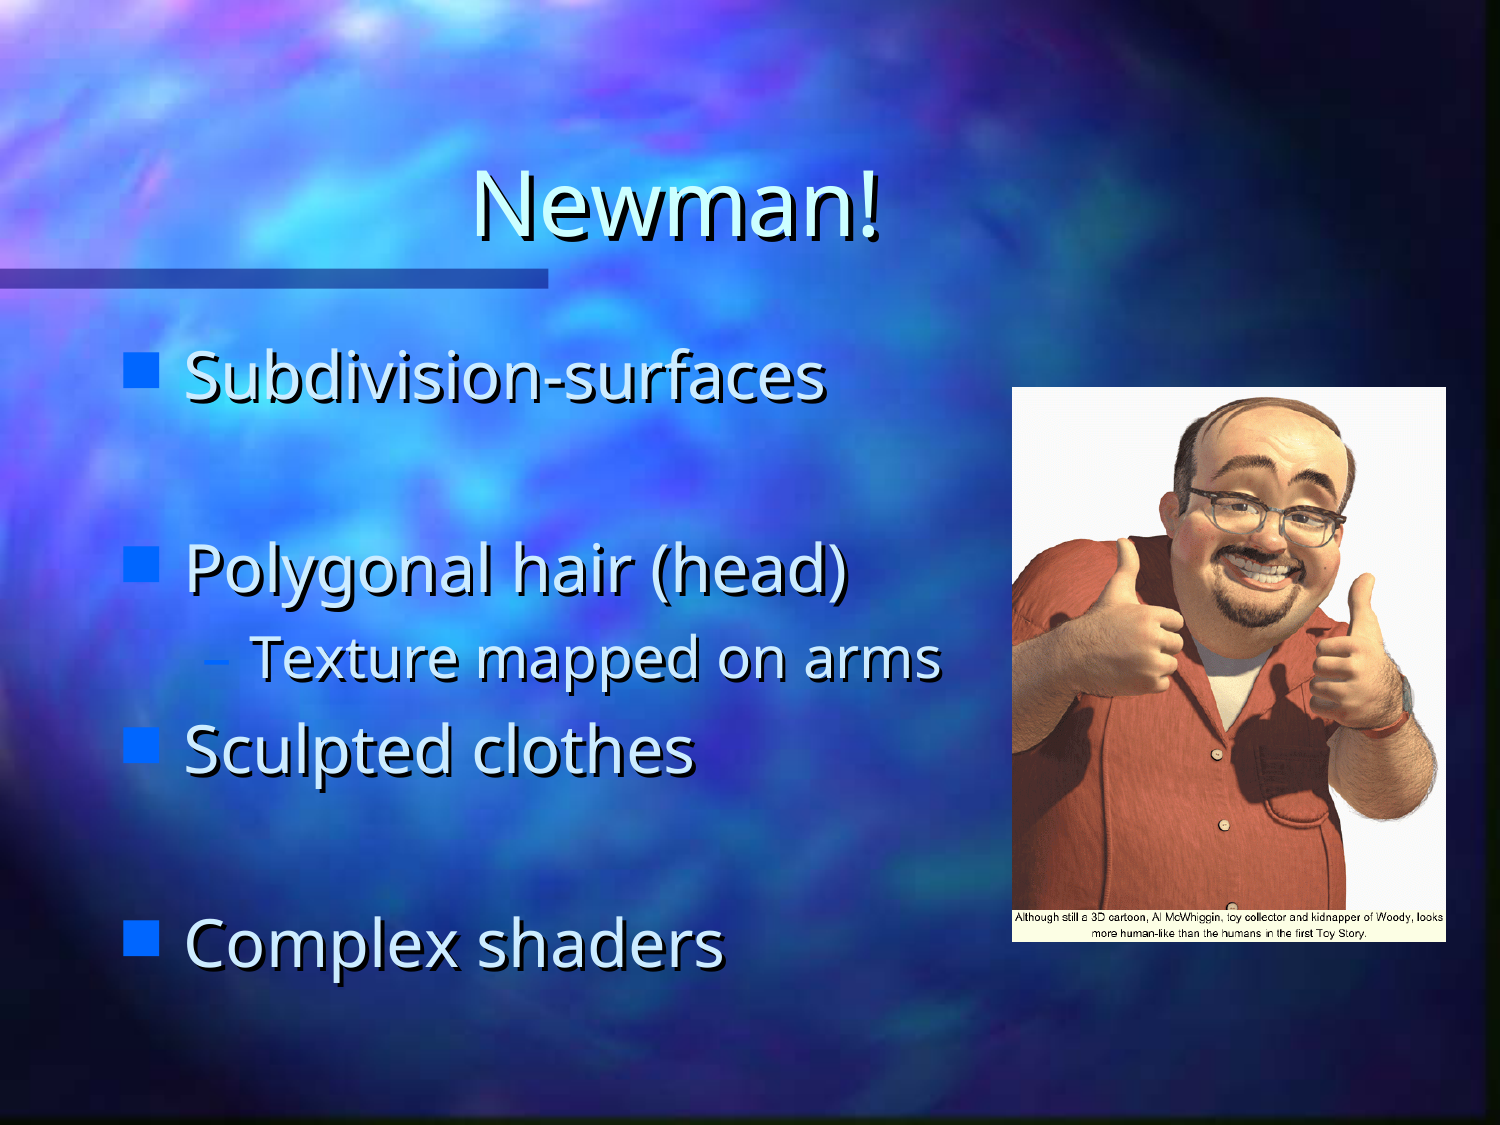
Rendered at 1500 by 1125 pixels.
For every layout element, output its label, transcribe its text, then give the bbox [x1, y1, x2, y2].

list Subdivision-surfaces Polygonal hair (head) Texture mapped on arms Sculpted clothes Complex shaders [112, 324, 1388, 1001]
picture [0, 0, 1500, 1125]
title Newman! [37, 74, 1313, 263]
